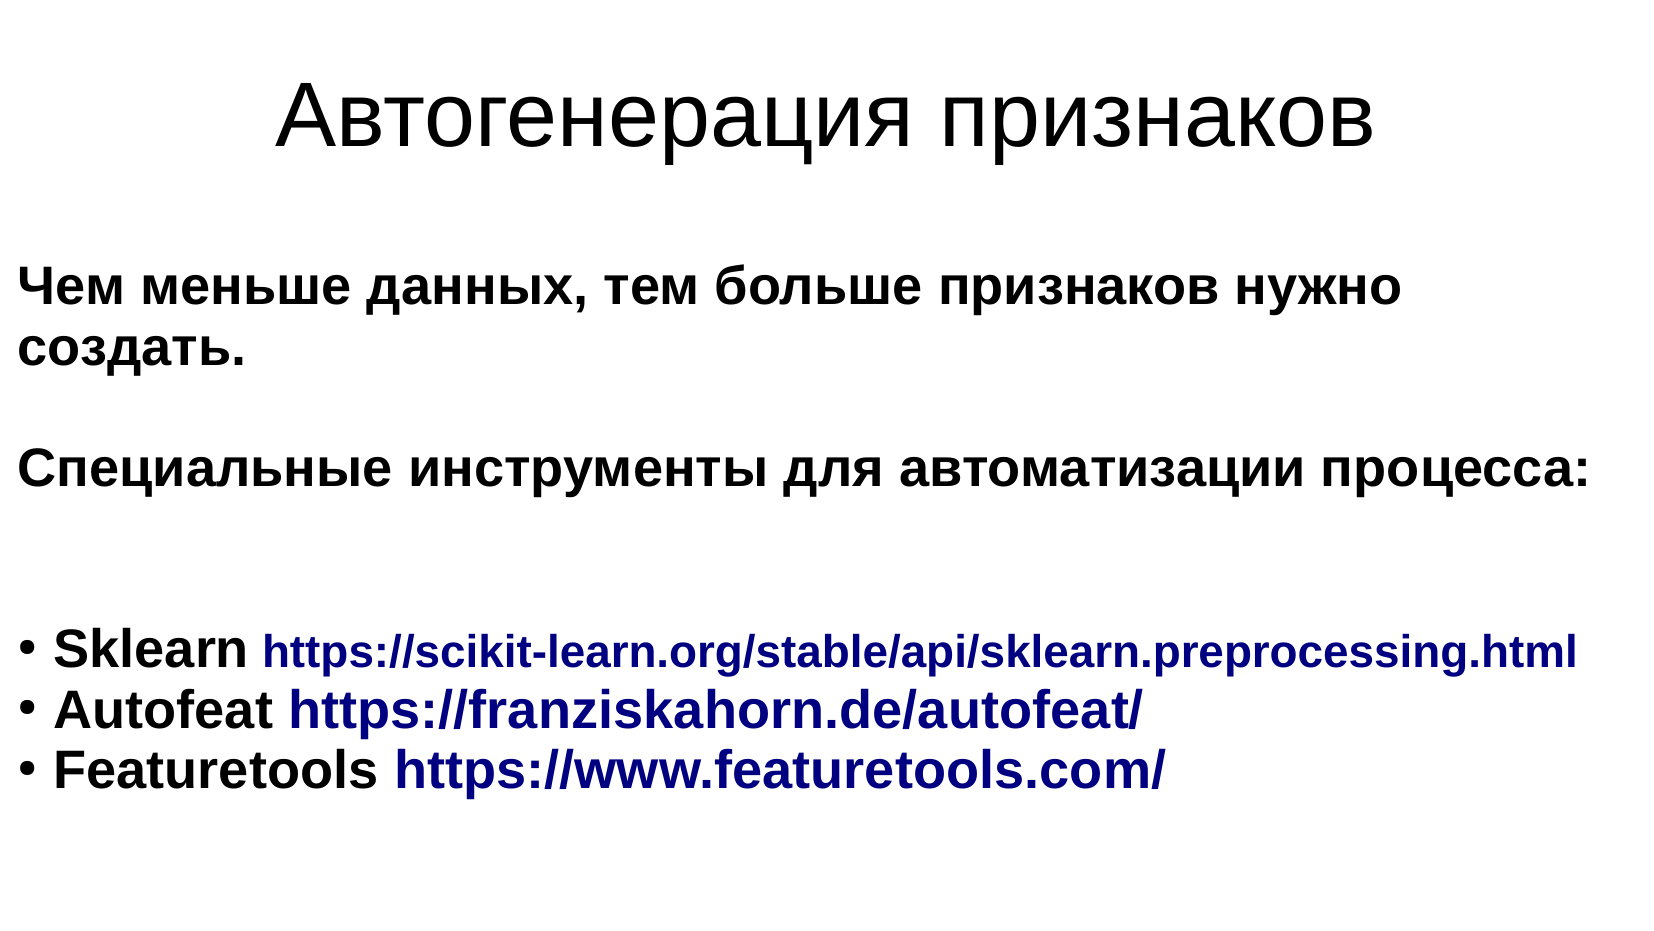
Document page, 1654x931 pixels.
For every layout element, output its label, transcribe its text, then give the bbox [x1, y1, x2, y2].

subtitle Чем меньше данных, тем больше признаков нужно создать. Специальные инструменты для автоматизации процесса: Sklearn https://scikit-learn.org/stable/api/sklearn.preprocessing.html Autofeat https://franziskahorn.de/autofeat/ Featuretools https://www.featuretools.com/ [17, 194, 1613, 801]
title Автогенерация признаков [82, 37, 1571, 193]
